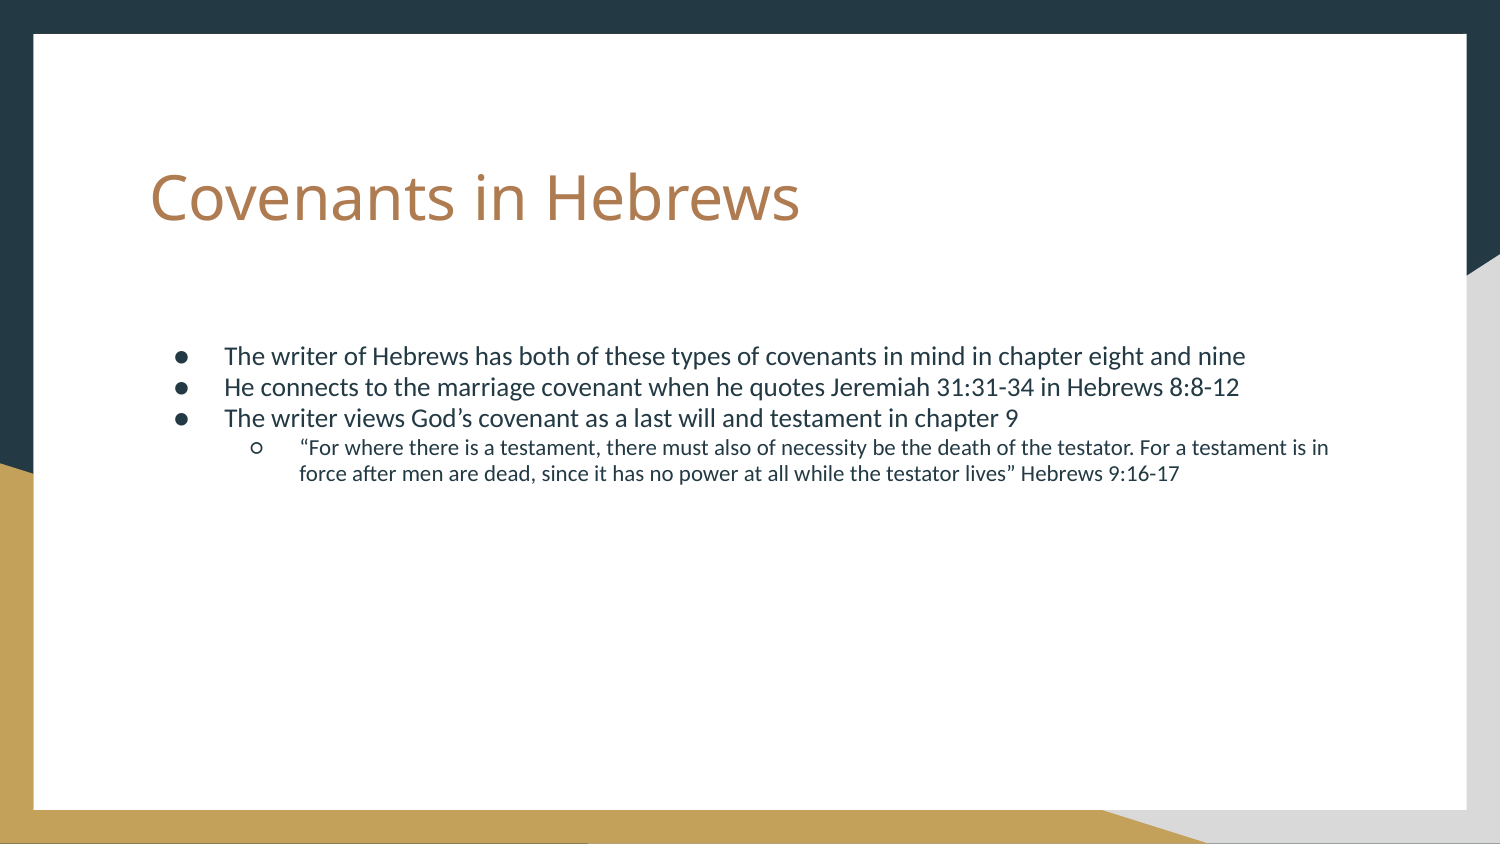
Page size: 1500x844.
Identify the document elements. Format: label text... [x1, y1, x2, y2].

list The writer of Hebrews has both of these types of covenants in mind in chapter eight and nine He connects to the marriage covenant when he quotes Jeremiah 31:31-34 in Hebrews 8:8-12 The writer views God’s covenant as a last will and testament in chapter 9 “For where there is a testament, there must also of necessity be the death of the testator. For a testament is in force after men are dead, since it has no power at all while the testator lives” Hebrews 9:16-17 [134, 326, 1366, 729]
title Covenants in Hebrews [134, 138, 1366, 296]
